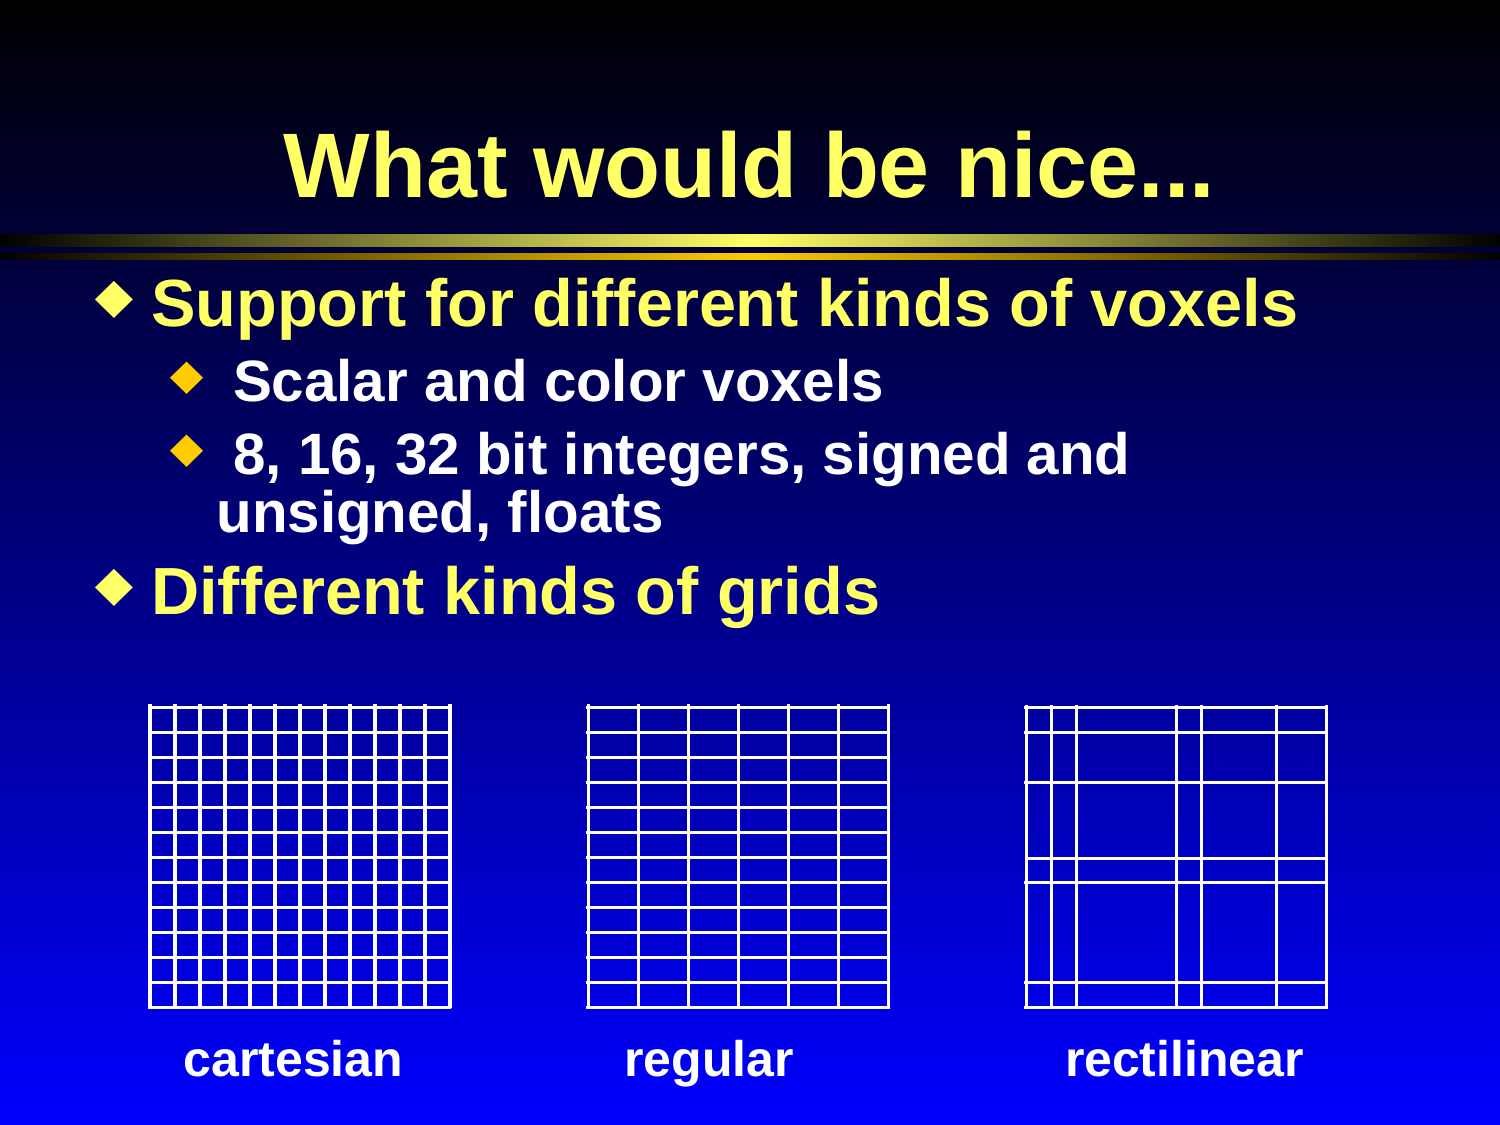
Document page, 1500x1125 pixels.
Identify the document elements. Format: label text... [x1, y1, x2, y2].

text_box regular [609, 1020, 862, 1102]
text_box cartesian [169, 1020, 421, 1125]
text_box rectilinear [1050, 1020, 1326, 1102]
title What would be nice... [0, 37, 1500, 225]
list Support for different kinds of voxels Scalar and color voxels 8, 16, 32 bit integers, signed and unsigned, floats Different kinds of grids [79, 265, 1411, 1047]
